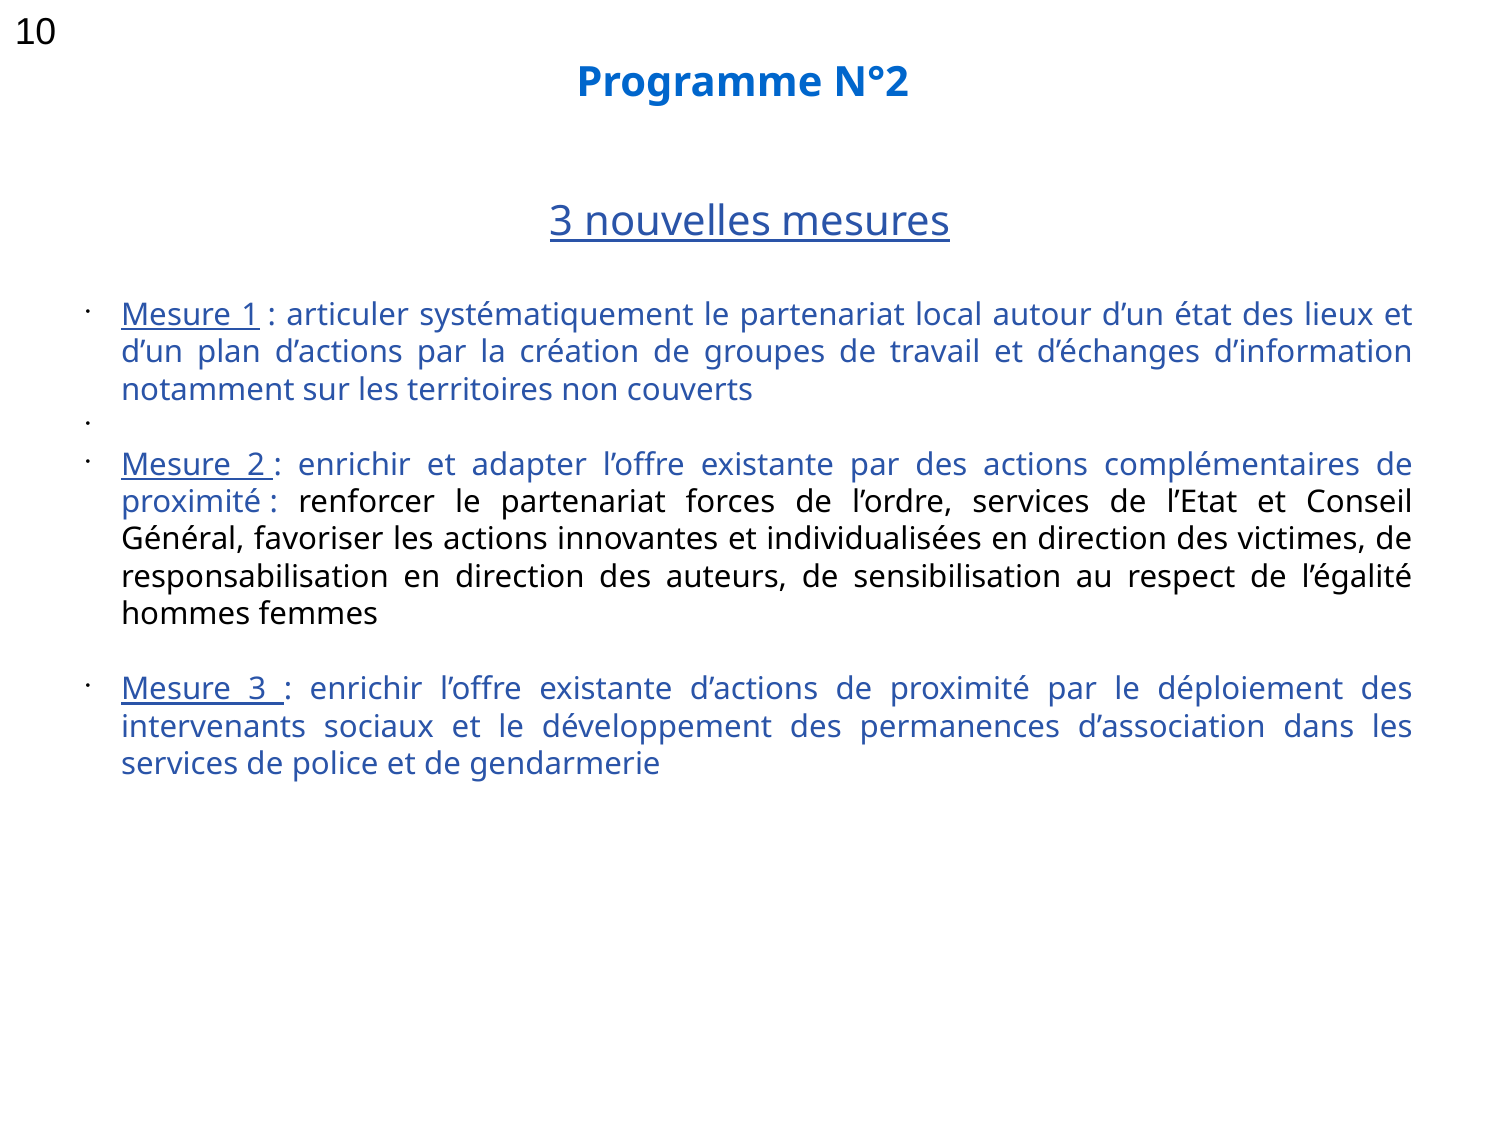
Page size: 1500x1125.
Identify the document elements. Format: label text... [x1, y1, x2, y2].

text_box <numéro> [0, 0, 1500, 1125]
text_box Programme N°2 [118, 44, 1368, 142]
